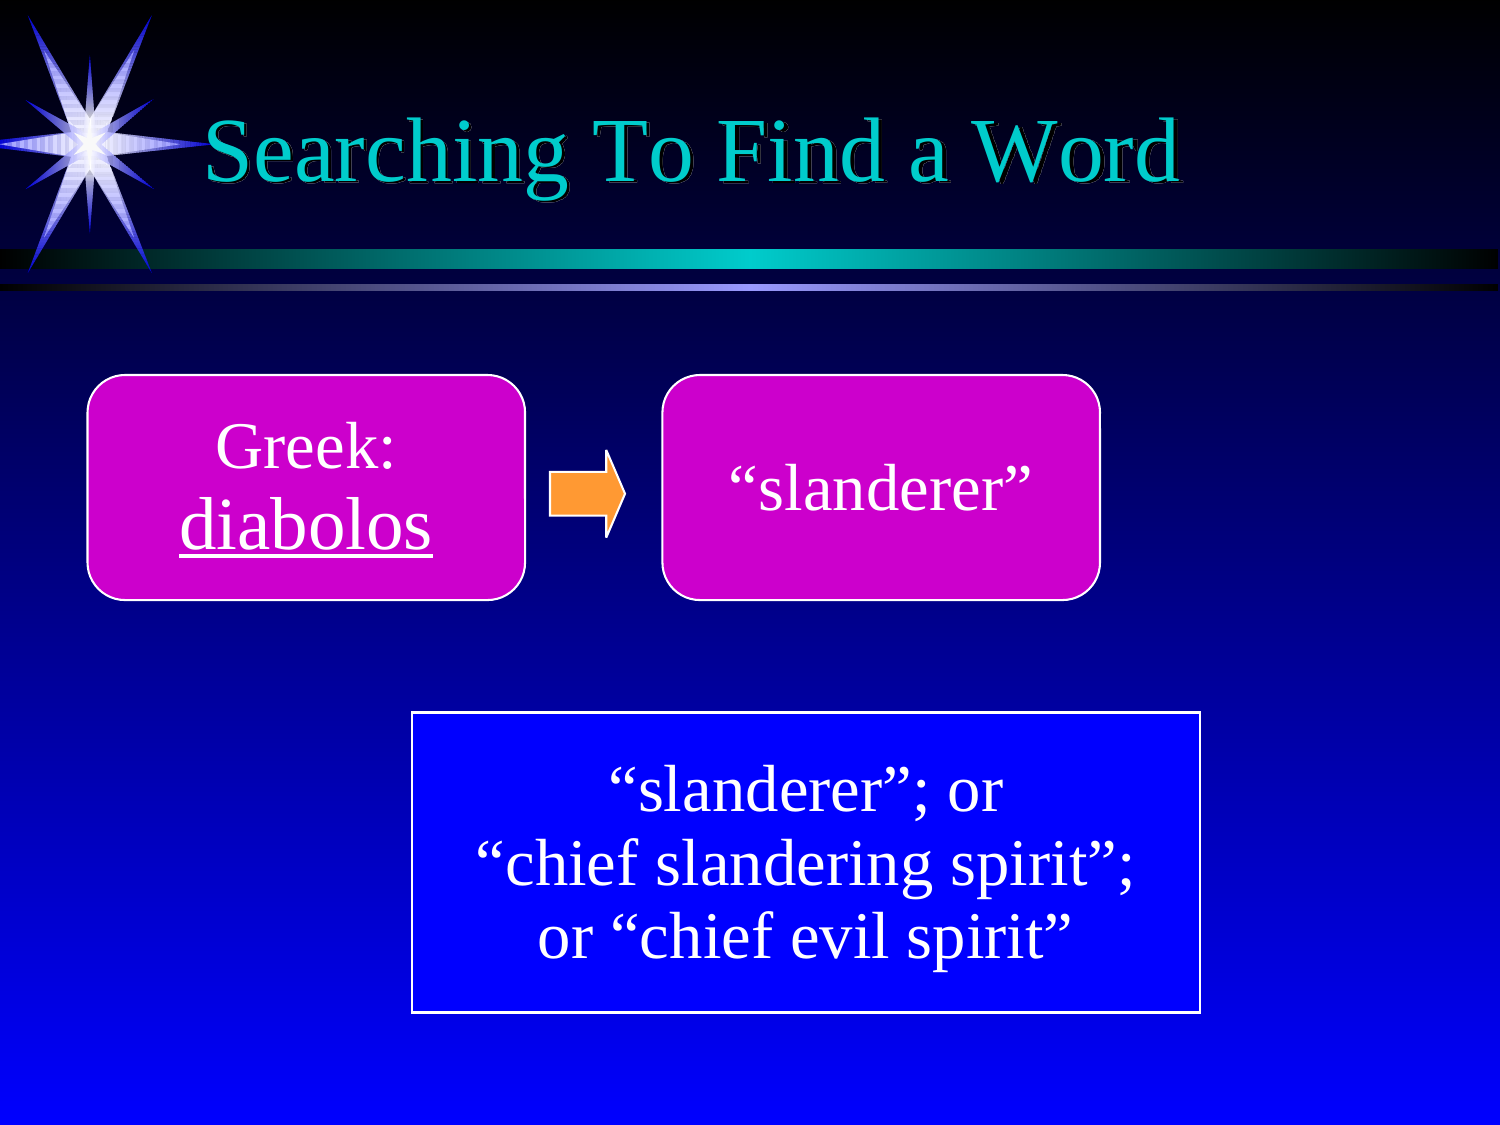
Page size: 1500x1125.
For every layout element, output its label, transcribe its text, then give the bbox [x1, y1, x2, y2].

text_box “slanderer” [662, 375, 1101, 601]
title Searching To Find a Word [187, 56, 1463, 244]
text_box [549, 450, 626, 538]
text_box “slanderer”; or “chief slandering spirit”; or “chief evil spirit” [412, 712, 1200, 1013]
text_box Greek: diabolos [87, 375, 526, 601]
